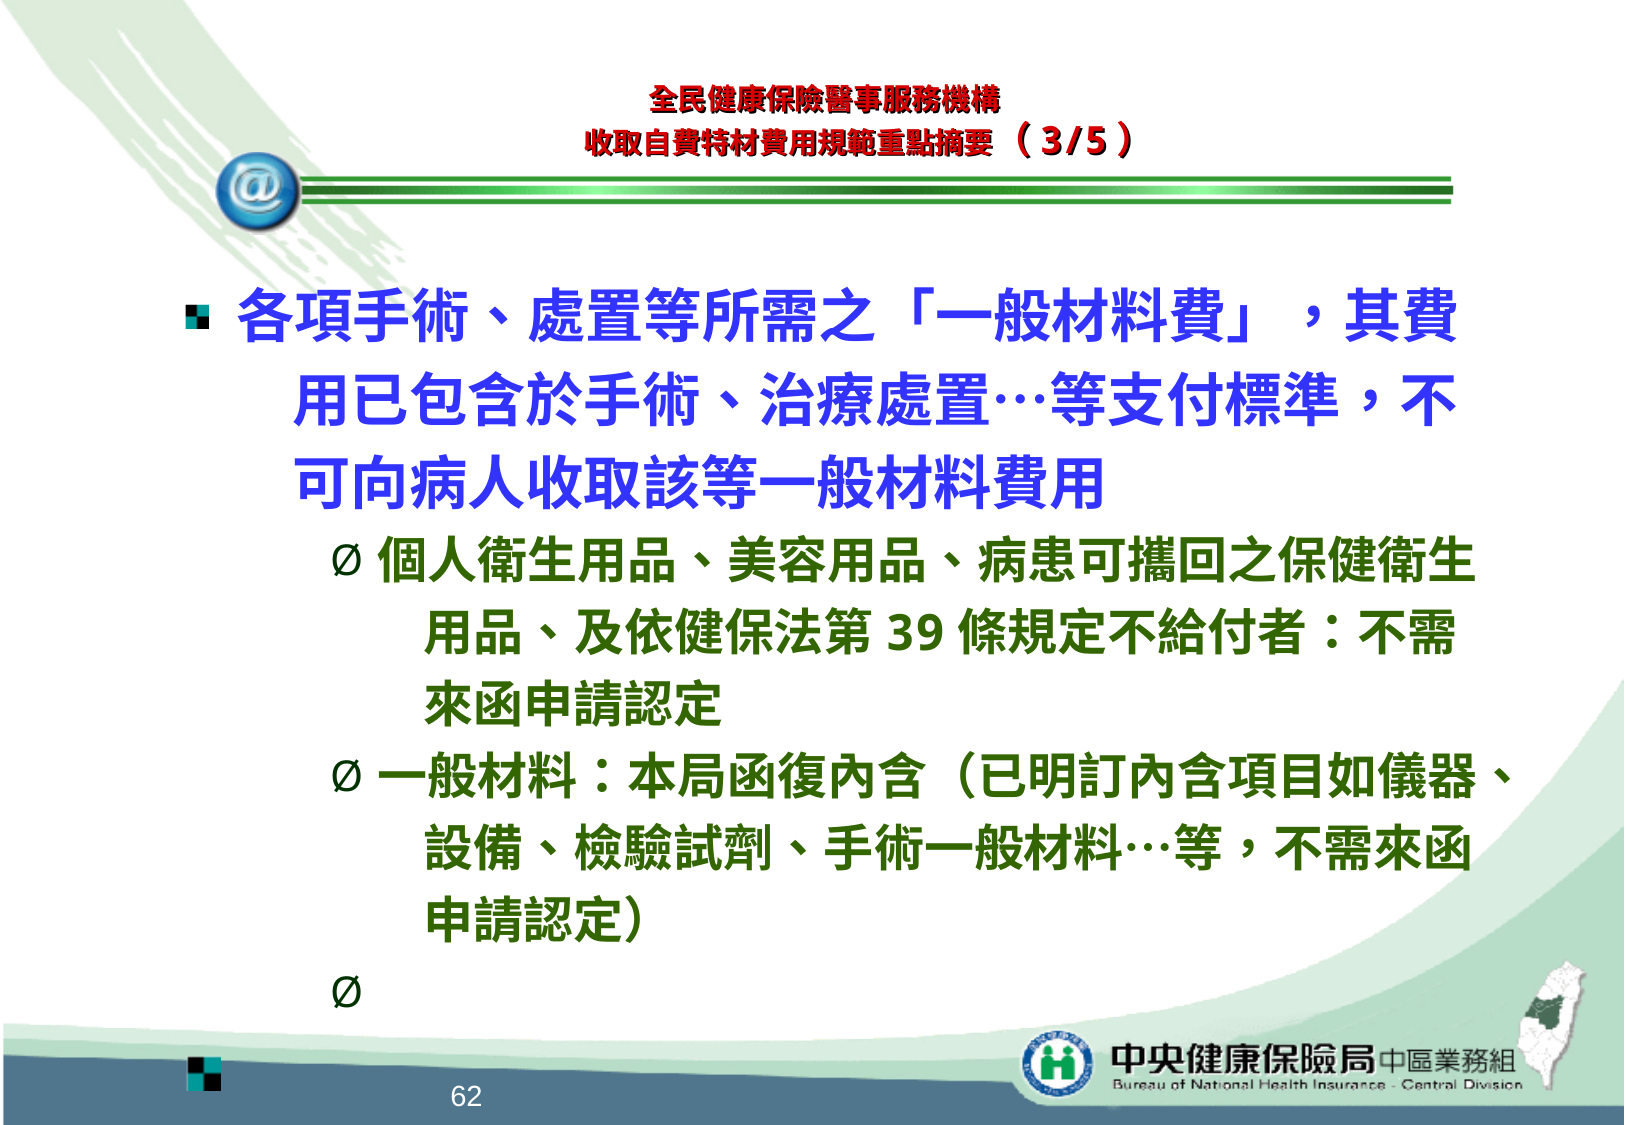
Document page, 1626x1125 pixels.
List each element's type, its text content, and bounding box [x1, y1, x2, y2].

title 全民健康保險醫事服務機構 收取自費特材費用規範重點摘要（3/5） [56, 44, 1593, 232]
text_box [435, 1065, 815, 1125]
list 各項手術、處置等所需之「一般材料費」，其費用已包含於手術、治療處置…等支付標準，不可向病人收取該等一般材料費用 個人衛生用品、美容用品、病患可攜回之保健衛生用品、及依健保法第39條規定不給付者：不需來函申請認定 一般材料：本局函復內含（已明訂內含項目如儀器、設備、檢驗試劑、手術一般材料…等，不需來函申請認定） [165, 257, 1499, 997]
